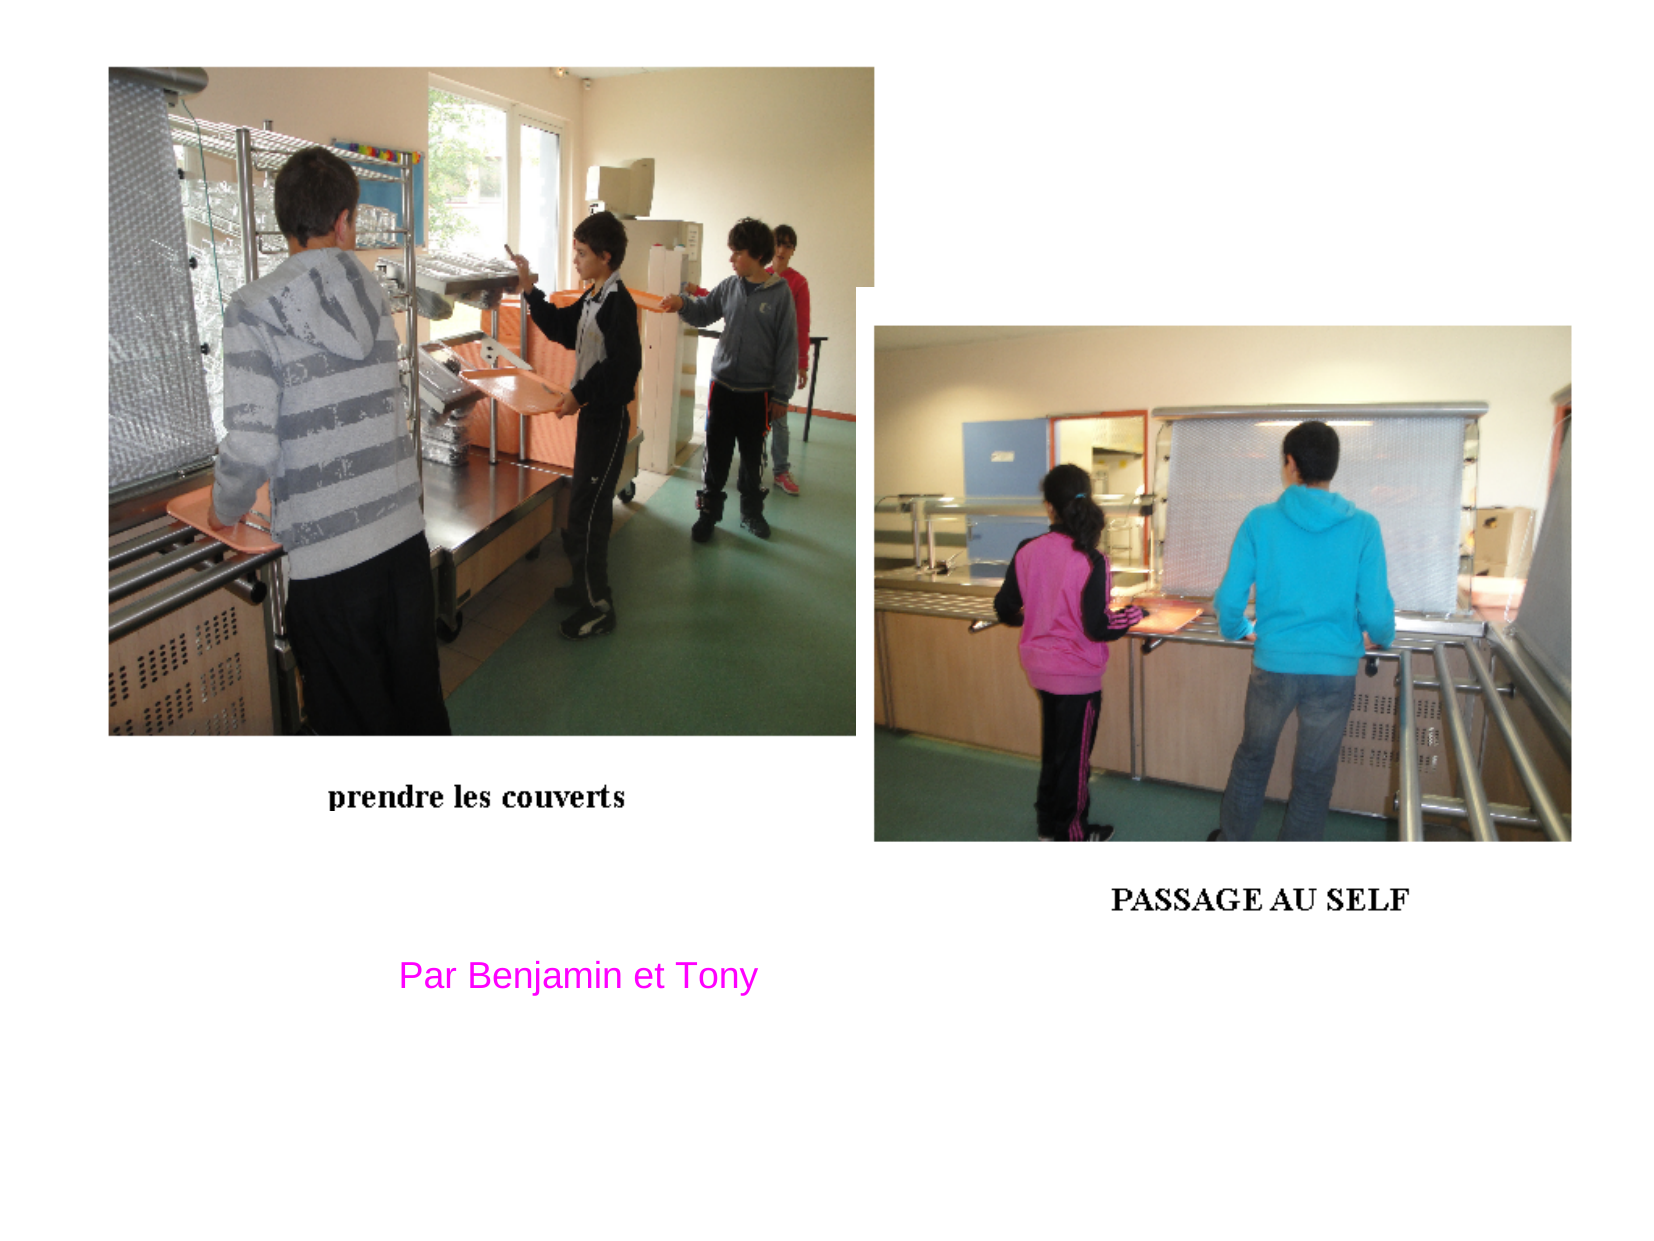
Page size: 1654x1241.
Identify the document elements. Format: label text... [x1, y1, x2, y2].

picture [59, 59, 1579, 945]
text_box Par Benjamin et Tony [383, 944, 827, 1002]
